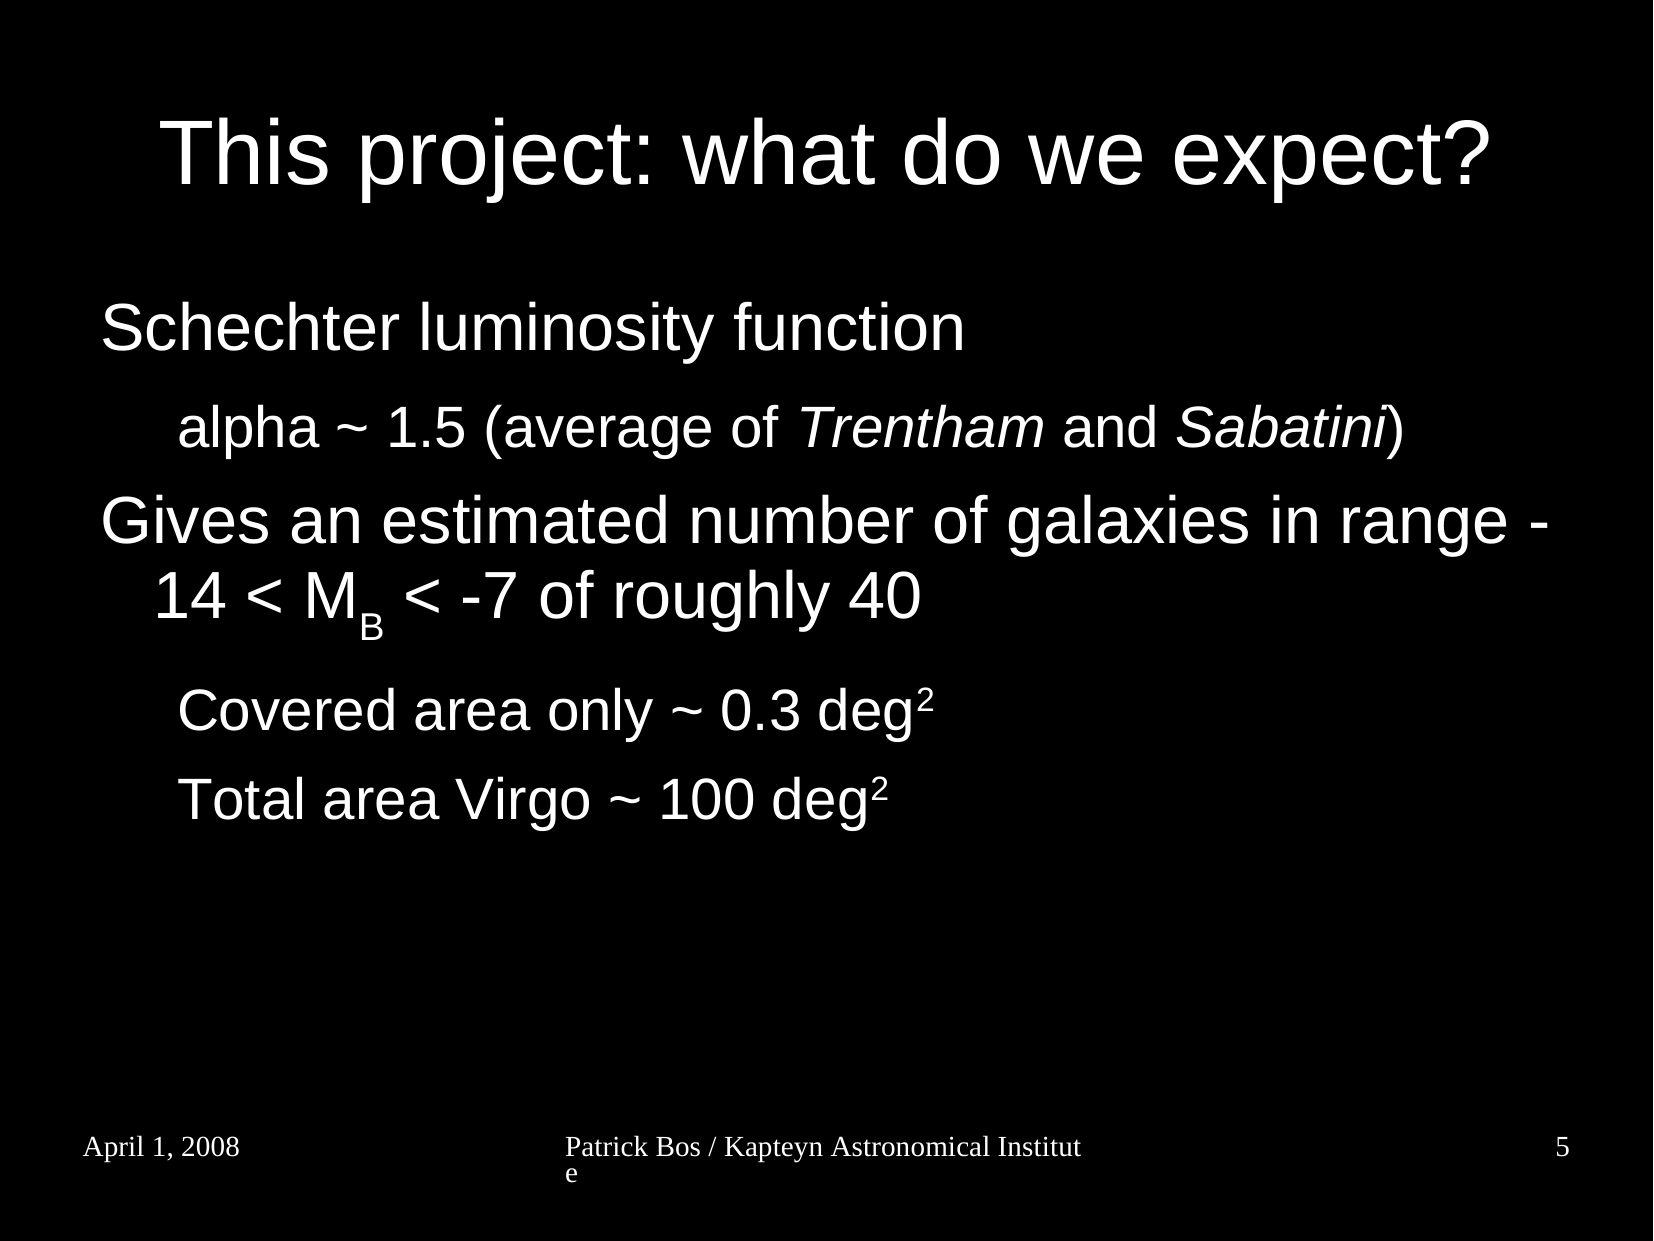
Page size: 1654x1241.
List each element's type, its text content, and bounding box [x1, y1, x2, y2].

list Schechter luminosity function alpha ~ 1.5 (average of Trentham and Sabatini) Gives an estimated number of galaxies in range -14 < MB < -7 of roughly 40 Covered area only ~ 0.3 deg2 Total area Virgo ~ 100 deg2 [82, 290, 1571, 1095]
title This project: what do we expect? [82, 56, 1571, 250]
